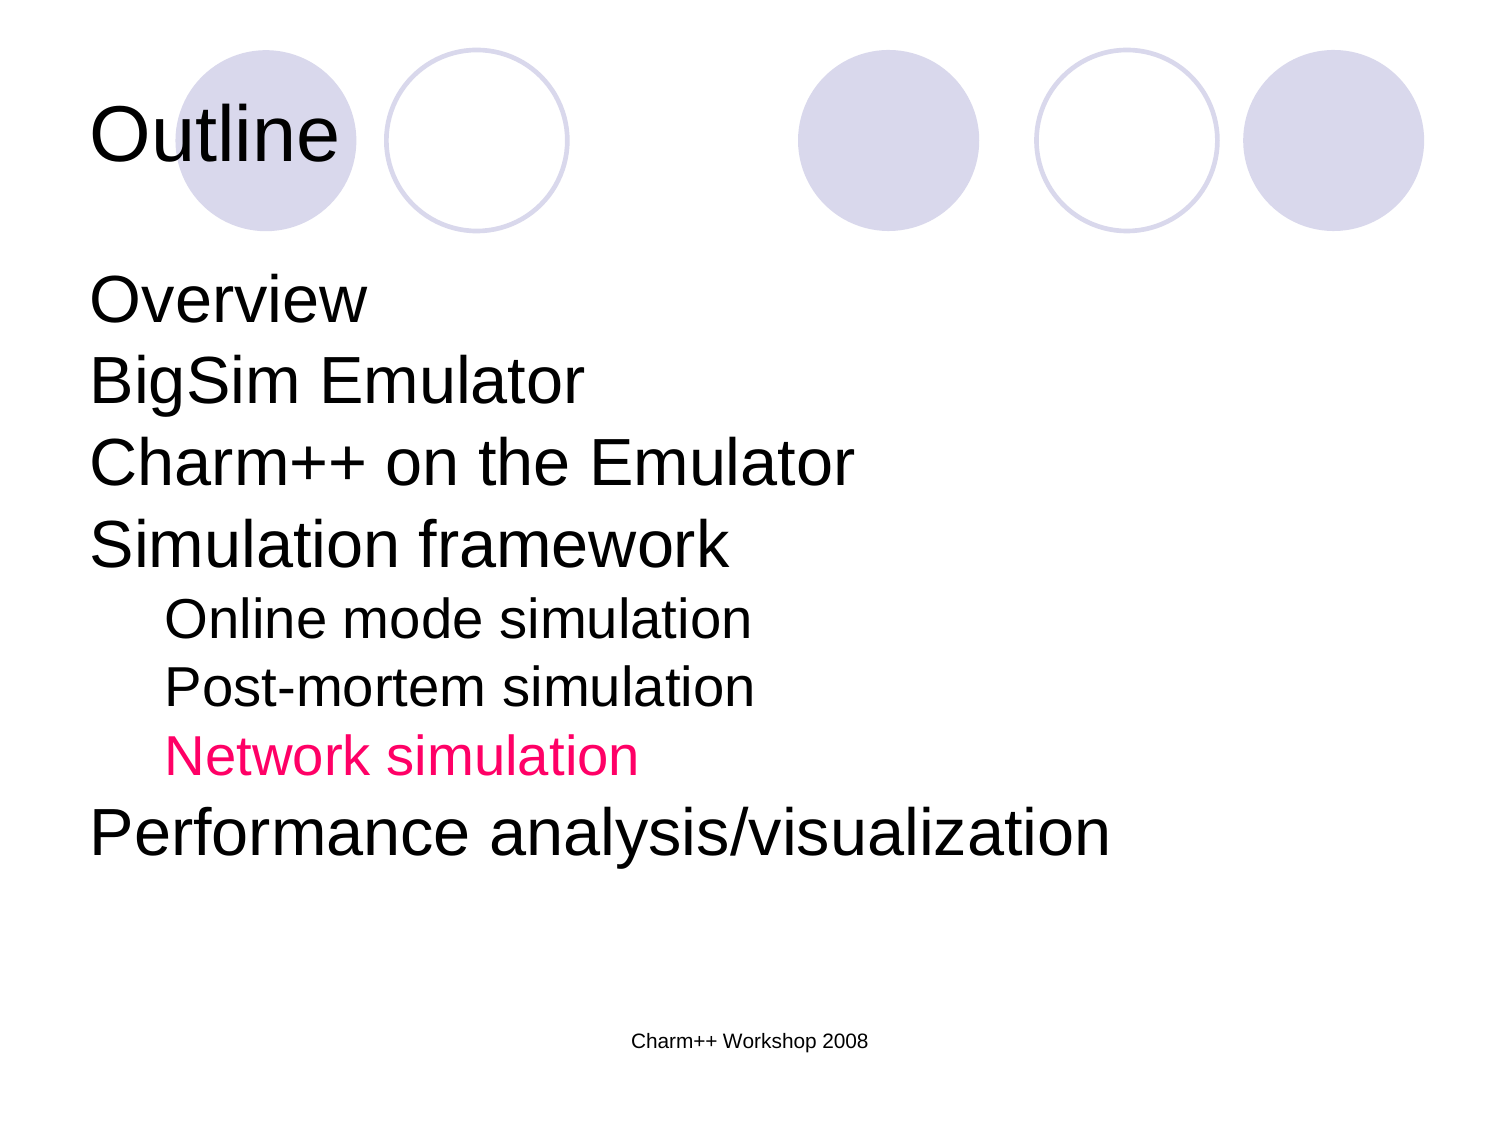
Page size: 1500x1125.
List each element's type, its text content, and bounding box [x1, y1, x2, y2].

list Overview BigSim Emulator Charm++ on the Emulator Simulation framework Online mode simulation Post-mortem simulation Network simulation Performance analysis/visualization [75, 262, 1426, 1006]
title Outline [75, 45, 1426, 233]
